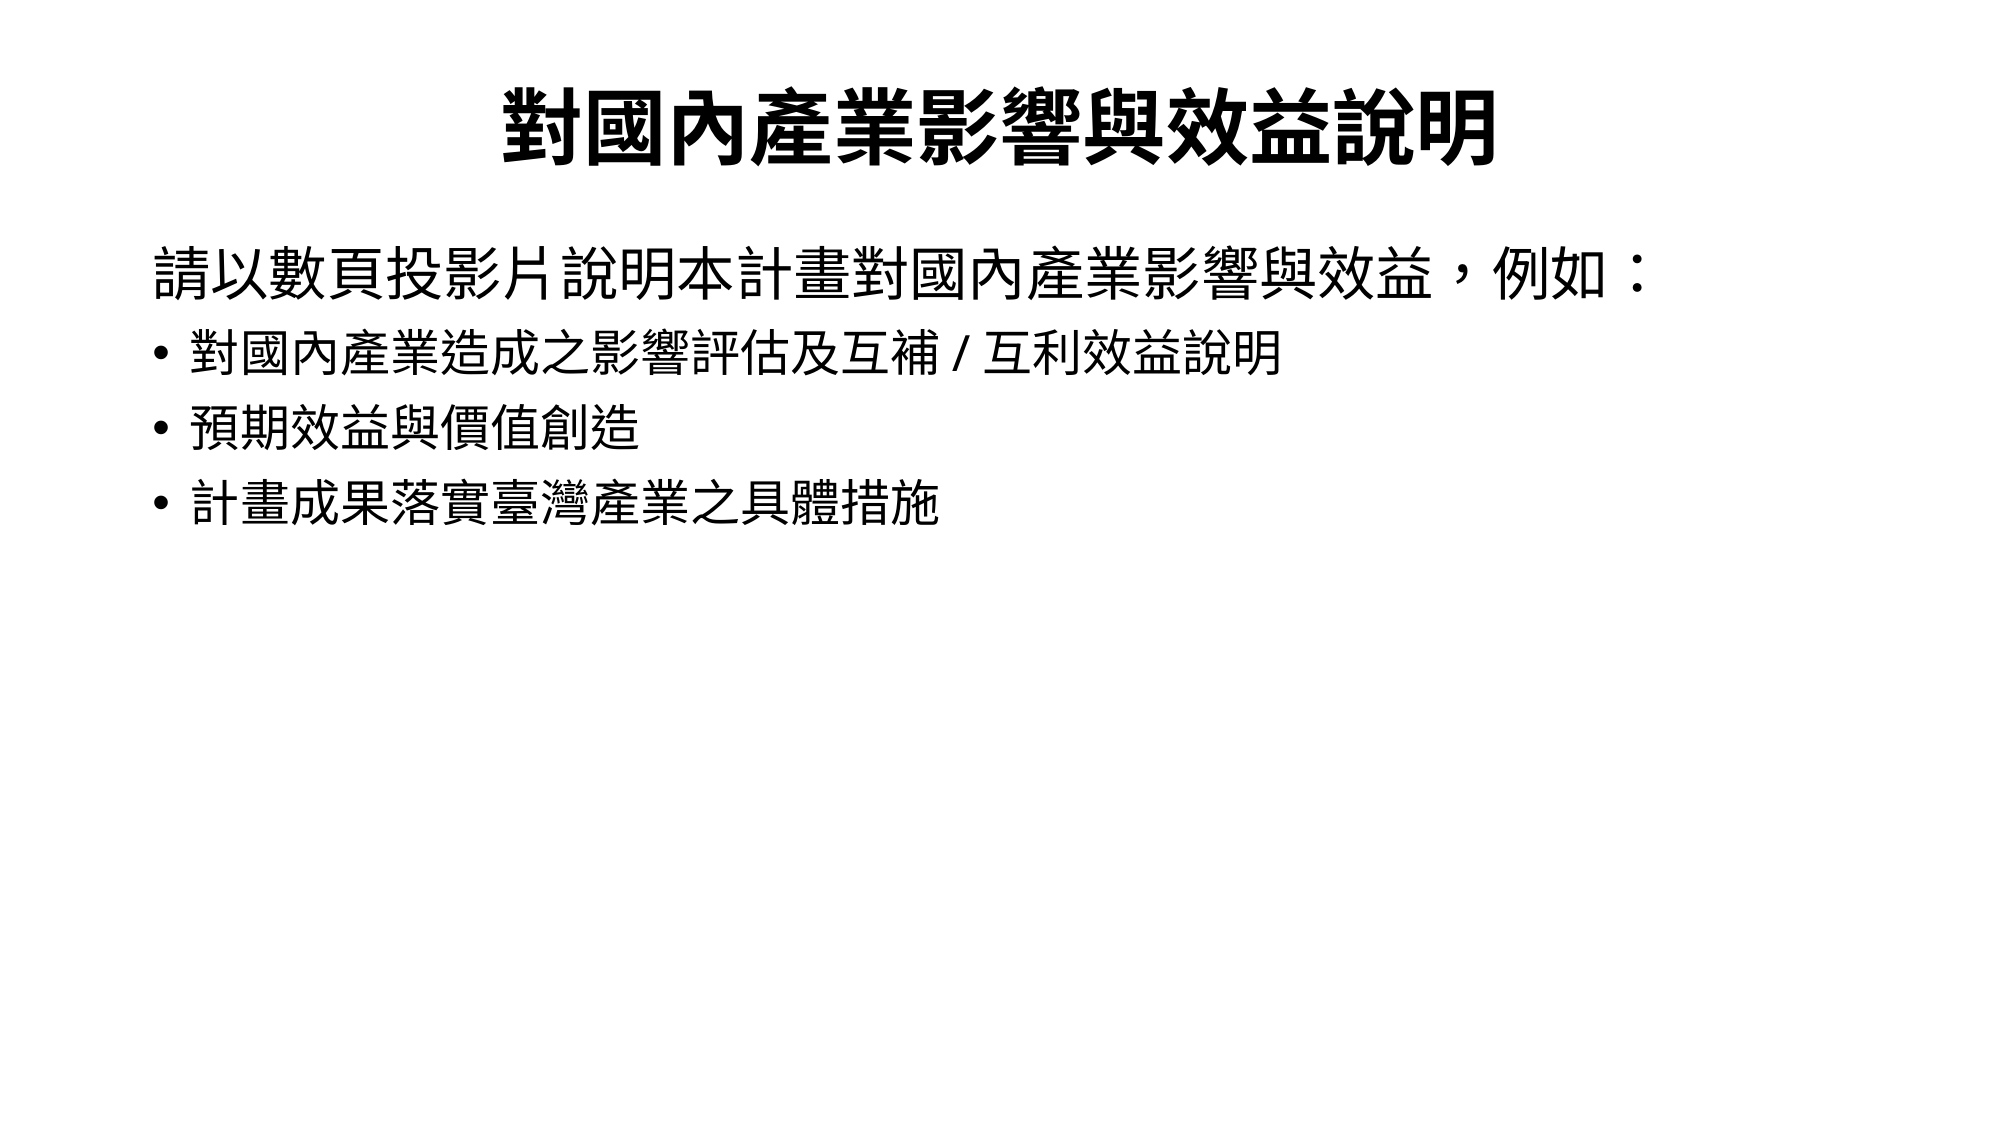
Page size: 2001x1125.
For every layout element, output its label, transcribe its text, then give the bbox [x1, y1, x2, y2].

list 請以數頁投影片說明本計畫對國內產業影響與效益，例如： 對國內產業造成之影響評估及互補/互利效益說明 預期效益與價值創造 計畫成果落實臺灣產業之具體措施 [137, 237, 1863, 1014]
title 對國內產業影響與效益說明 [137, 59, 1863, 205]
